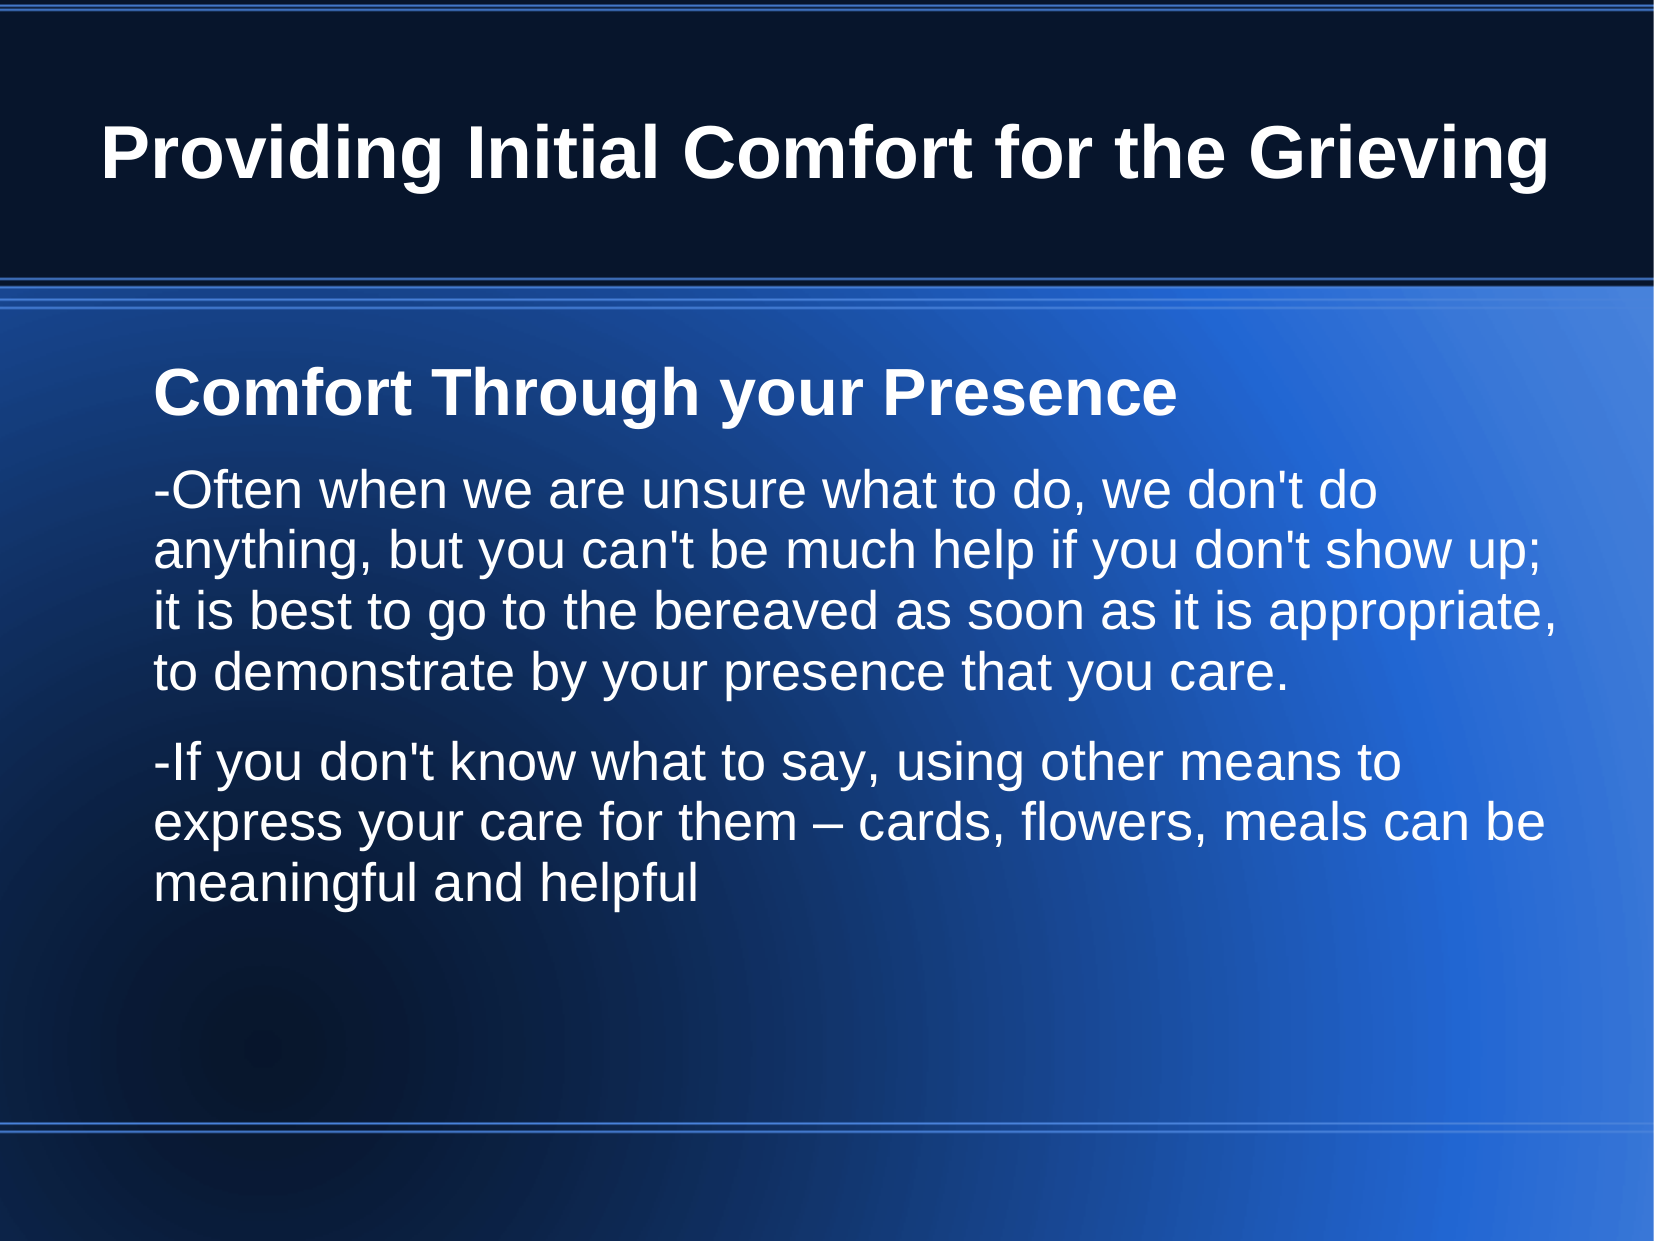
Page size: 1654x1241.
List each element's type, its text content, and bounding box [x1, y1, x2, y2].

list Comfort Through your Presence -Often when we are unsure what to do, we don't do anything, but you can't be much help if you don't show up; it is best to go to the bereaved as soon as it is appropriate, to demonstrate by your presence that you care. -If you don't know what to say, using other means to express your care for them – cards, flowers, meals can be meaningful and helpful [82, 355, 1571, 1058]
picture [0, 0, 1654, 1241]
title Providing Initial Comfort for the Grieving [82, 49, 1571, 257]
